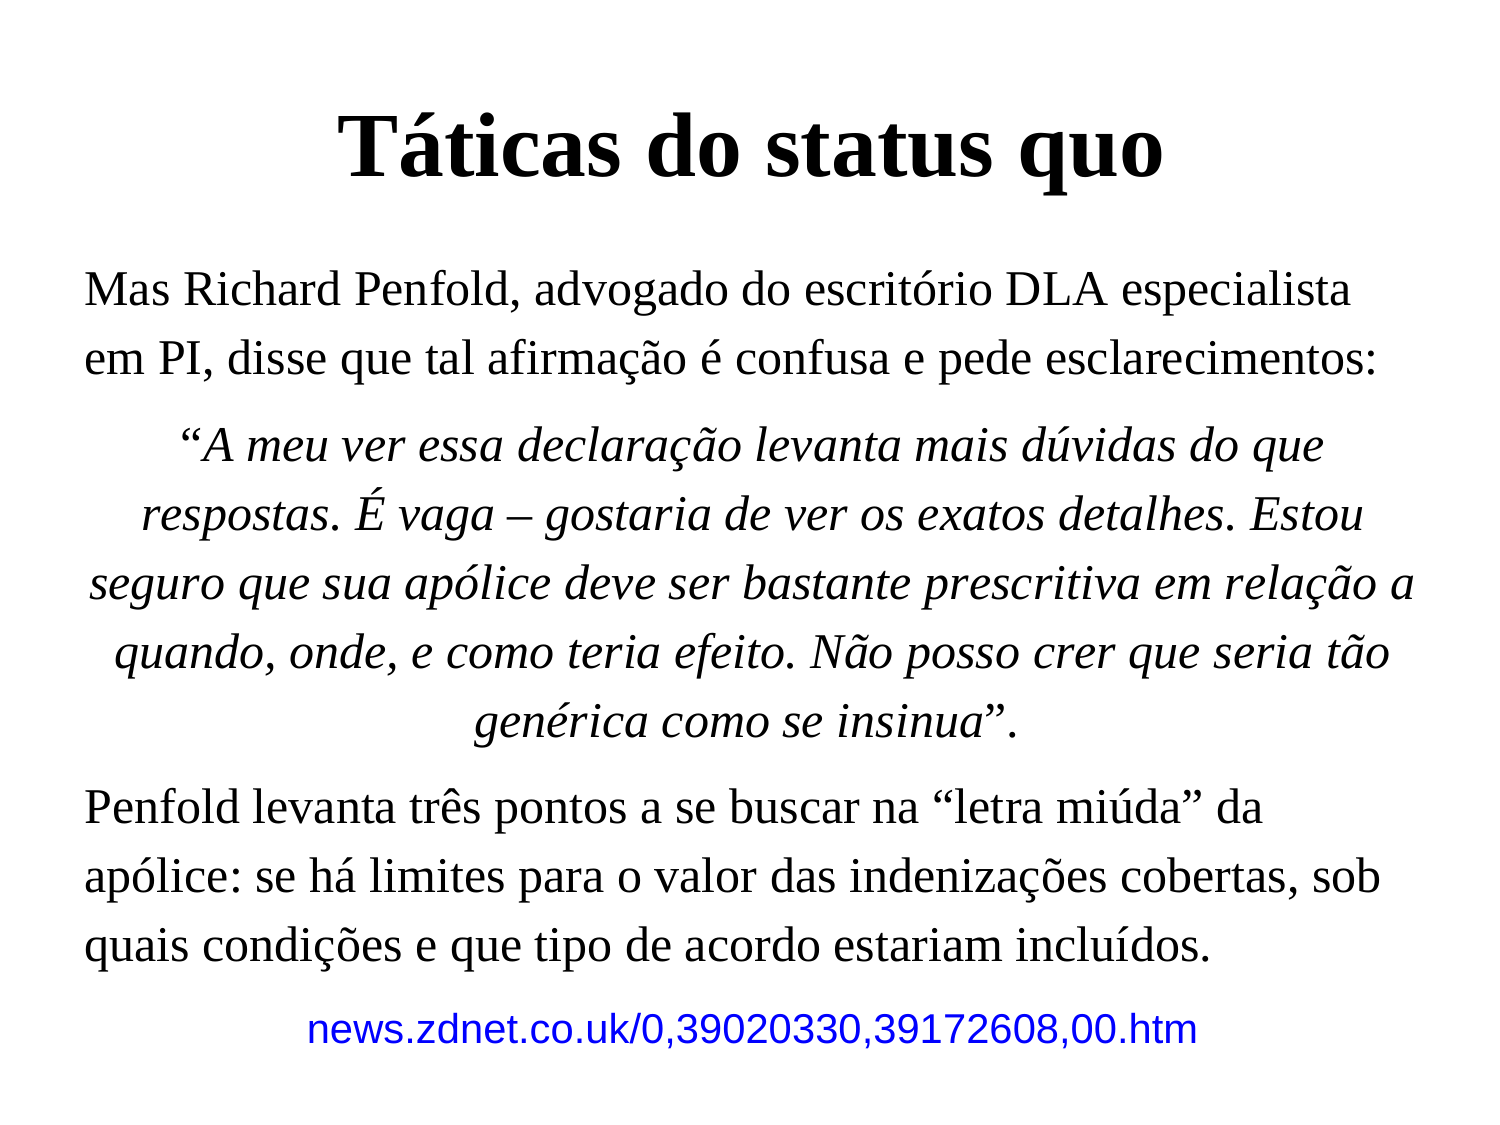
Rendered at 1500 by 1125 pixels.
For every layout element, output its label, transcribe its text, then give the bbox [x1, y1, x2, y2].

text_box Mas Richard Penfold, advogado do escritório DLA especialista em PI, disse que tal afirmação é confusa e pede esclarecimentos: “A meu ver essa declaração levanta mais dúvidas do que respostas. É vaga – gostaria de ver os exatos detalhes. Estou seguro que sua apólice deve ser bastante prescritiva em relação a quando, onde, e como teria efeito. Não posso crer que seria tão genérica como se insinua”. Penfold levanta três pontos a se buscar na “letra miúda” da apólice: se há limites para o valor das indenizações cobertas, sob quais condições e que tipo de acordo estariam incluídos. news.zdnet.co.uk/0,39020330,39172608,00.htm [84, 246, 1422, 1093]
title Táticas do status quo [87, 62, 1416, 223]
